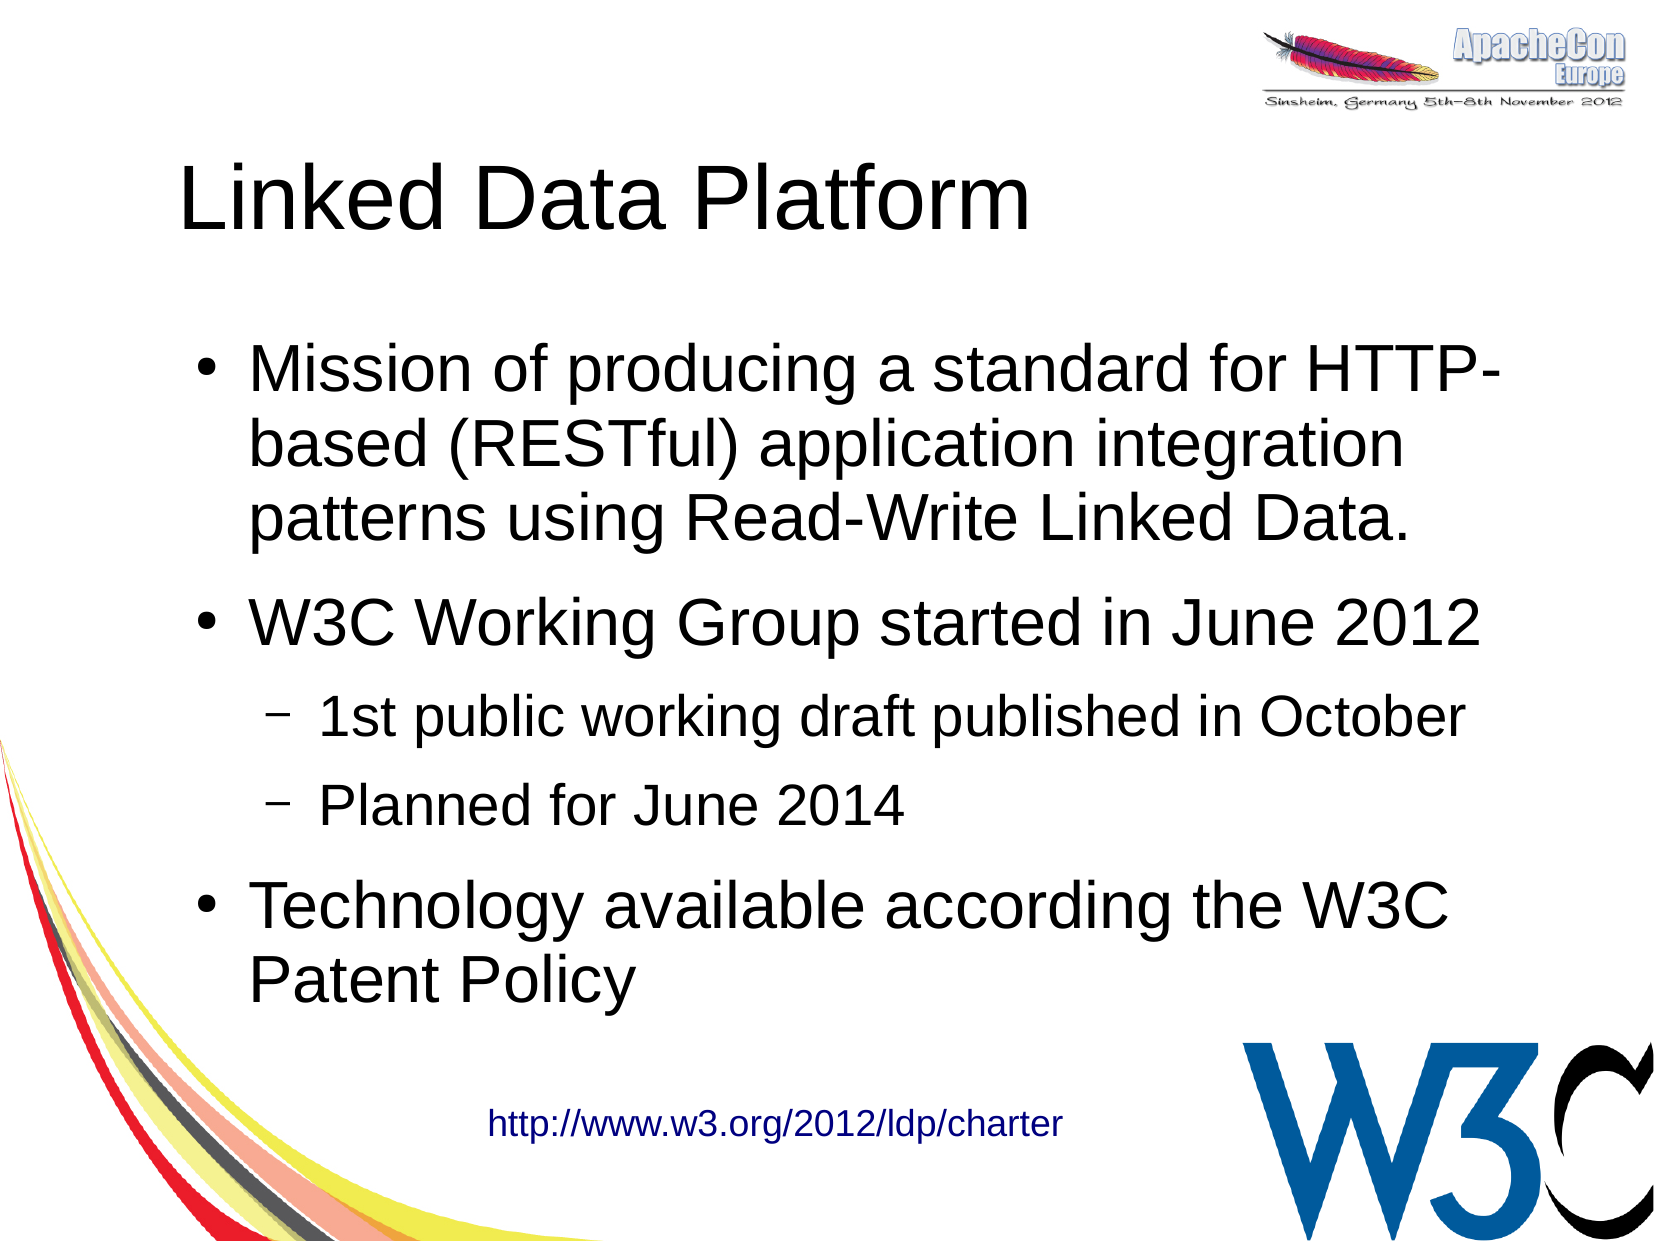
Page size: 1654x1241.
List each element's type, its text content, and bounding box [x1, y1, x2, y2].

text_box http://www.w3.org/2012/ldp/charter [472, 1094, 1076, 1152]
picture [0, 0, 1654, 1241]
title Linked Data Platform [177, 141, 1536, 254]
list Mission of producing a standard for HTTP-based (RESTful) application integration patterns using Read-Write Linked Data. W3C Working Group started in June 2012 1st public working draft published in October Planned for June 2014 Technology available according the W3C Patent Policy [177, 330, 1536, 1170]
